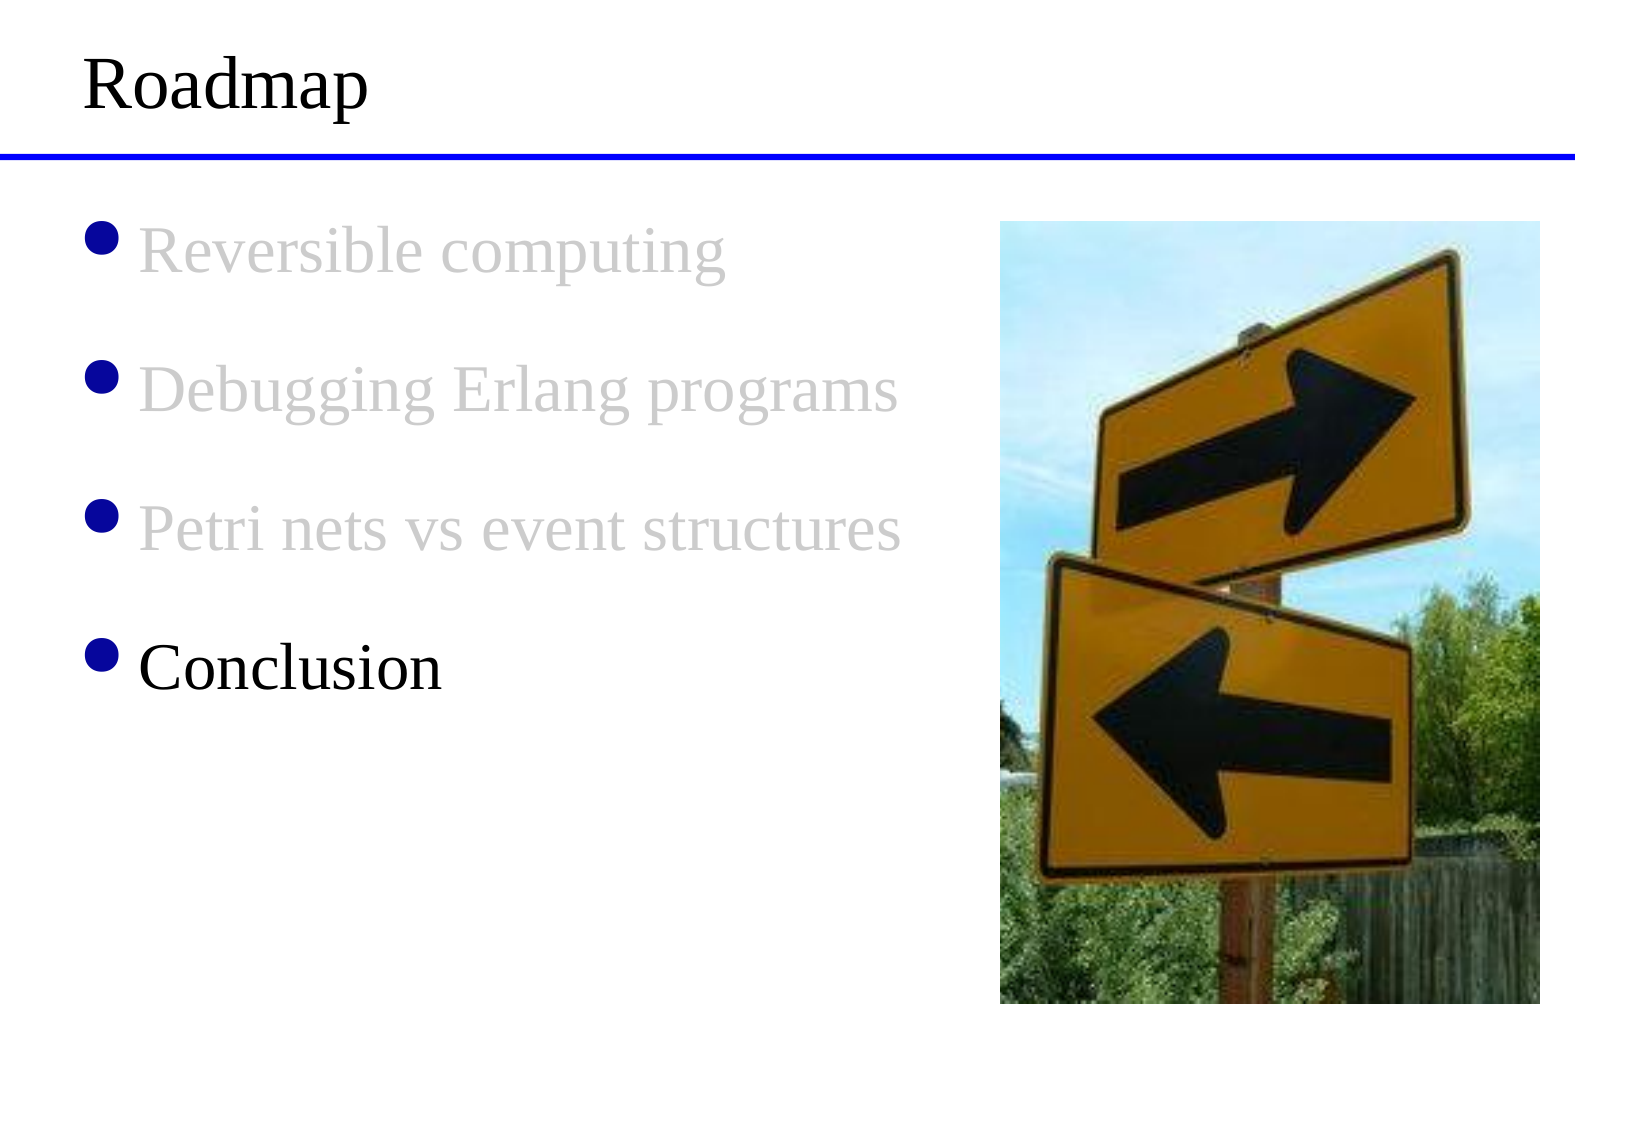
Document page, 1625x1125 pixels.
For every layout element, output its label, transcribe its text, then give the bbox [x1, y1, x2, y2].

list Reversible computing Debugging Erlang programs Petri nets vs event structures Conclusion [67, 198, 1478, 1061]
picture [1000, 221, 1540, 1004]
title Roadmap [67, 27, 1544, 131]
